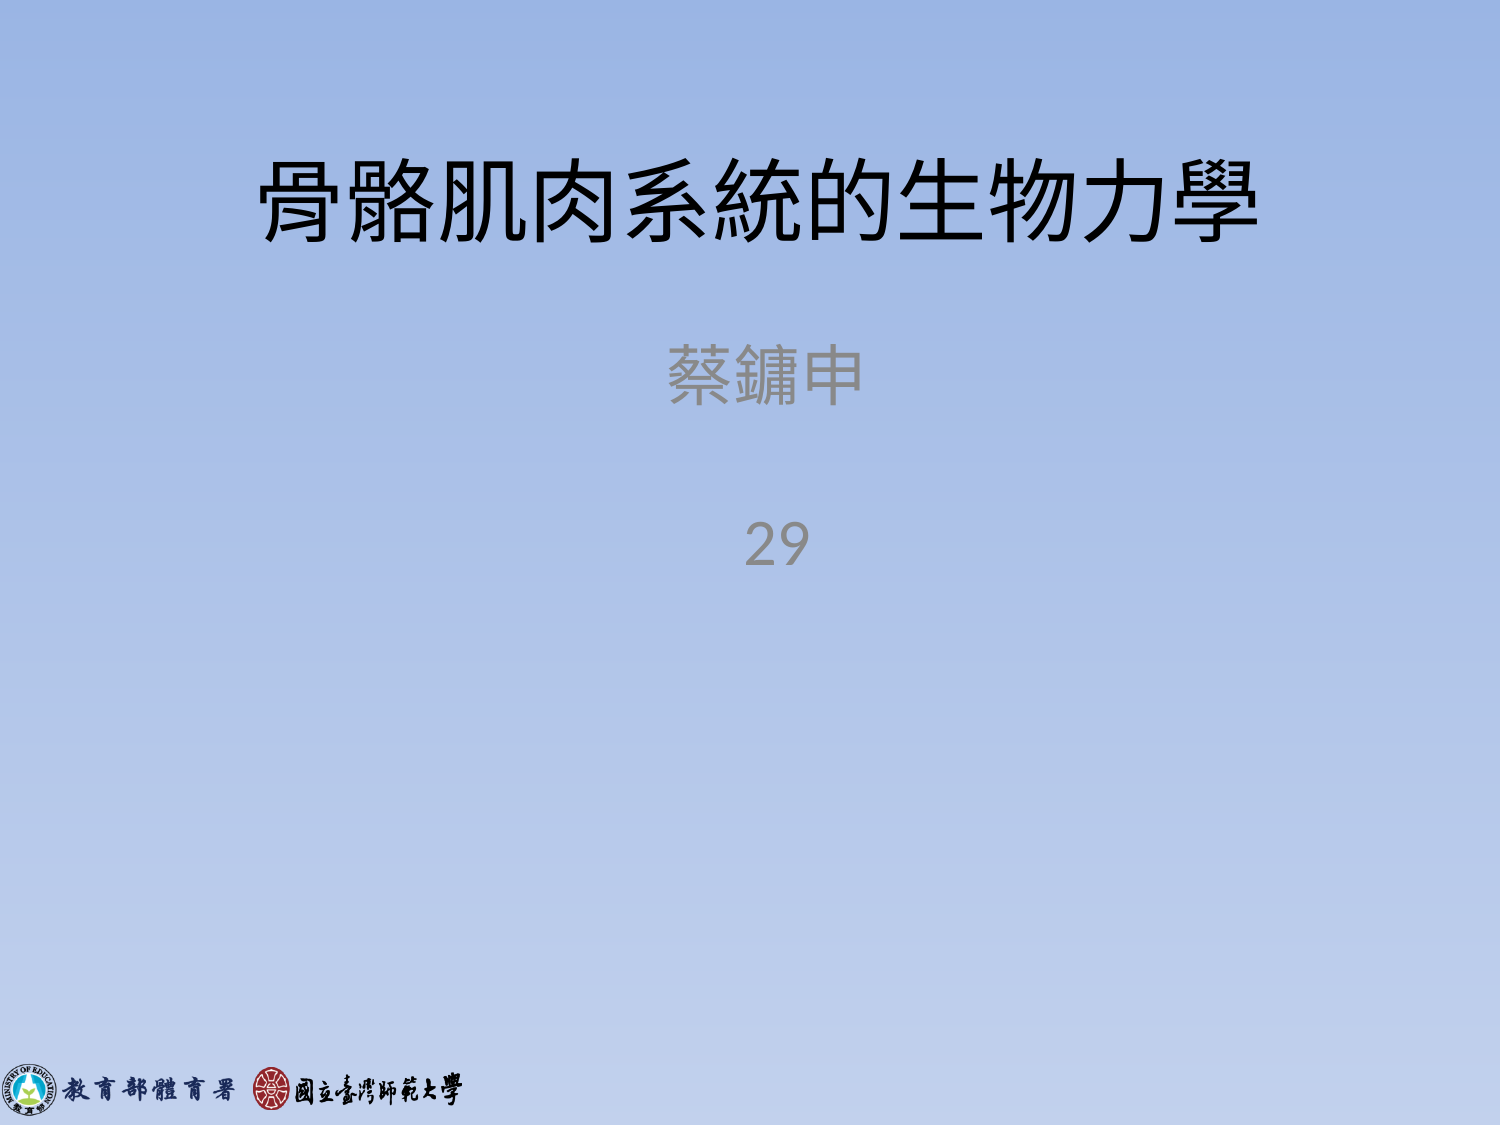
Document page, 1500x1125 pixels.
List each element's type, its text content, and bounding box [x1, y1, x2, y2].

picture [253, 1067, 462, 1110]
subtitle 蔡鏞申 [242, 326, 1293, 433]
text_box 29 [251, 491, 1302, 598]
picture [0, 1051, 243, 1125]
title 骨骼肌肉系統的生物力學 [121, 78, 1397, 320]
